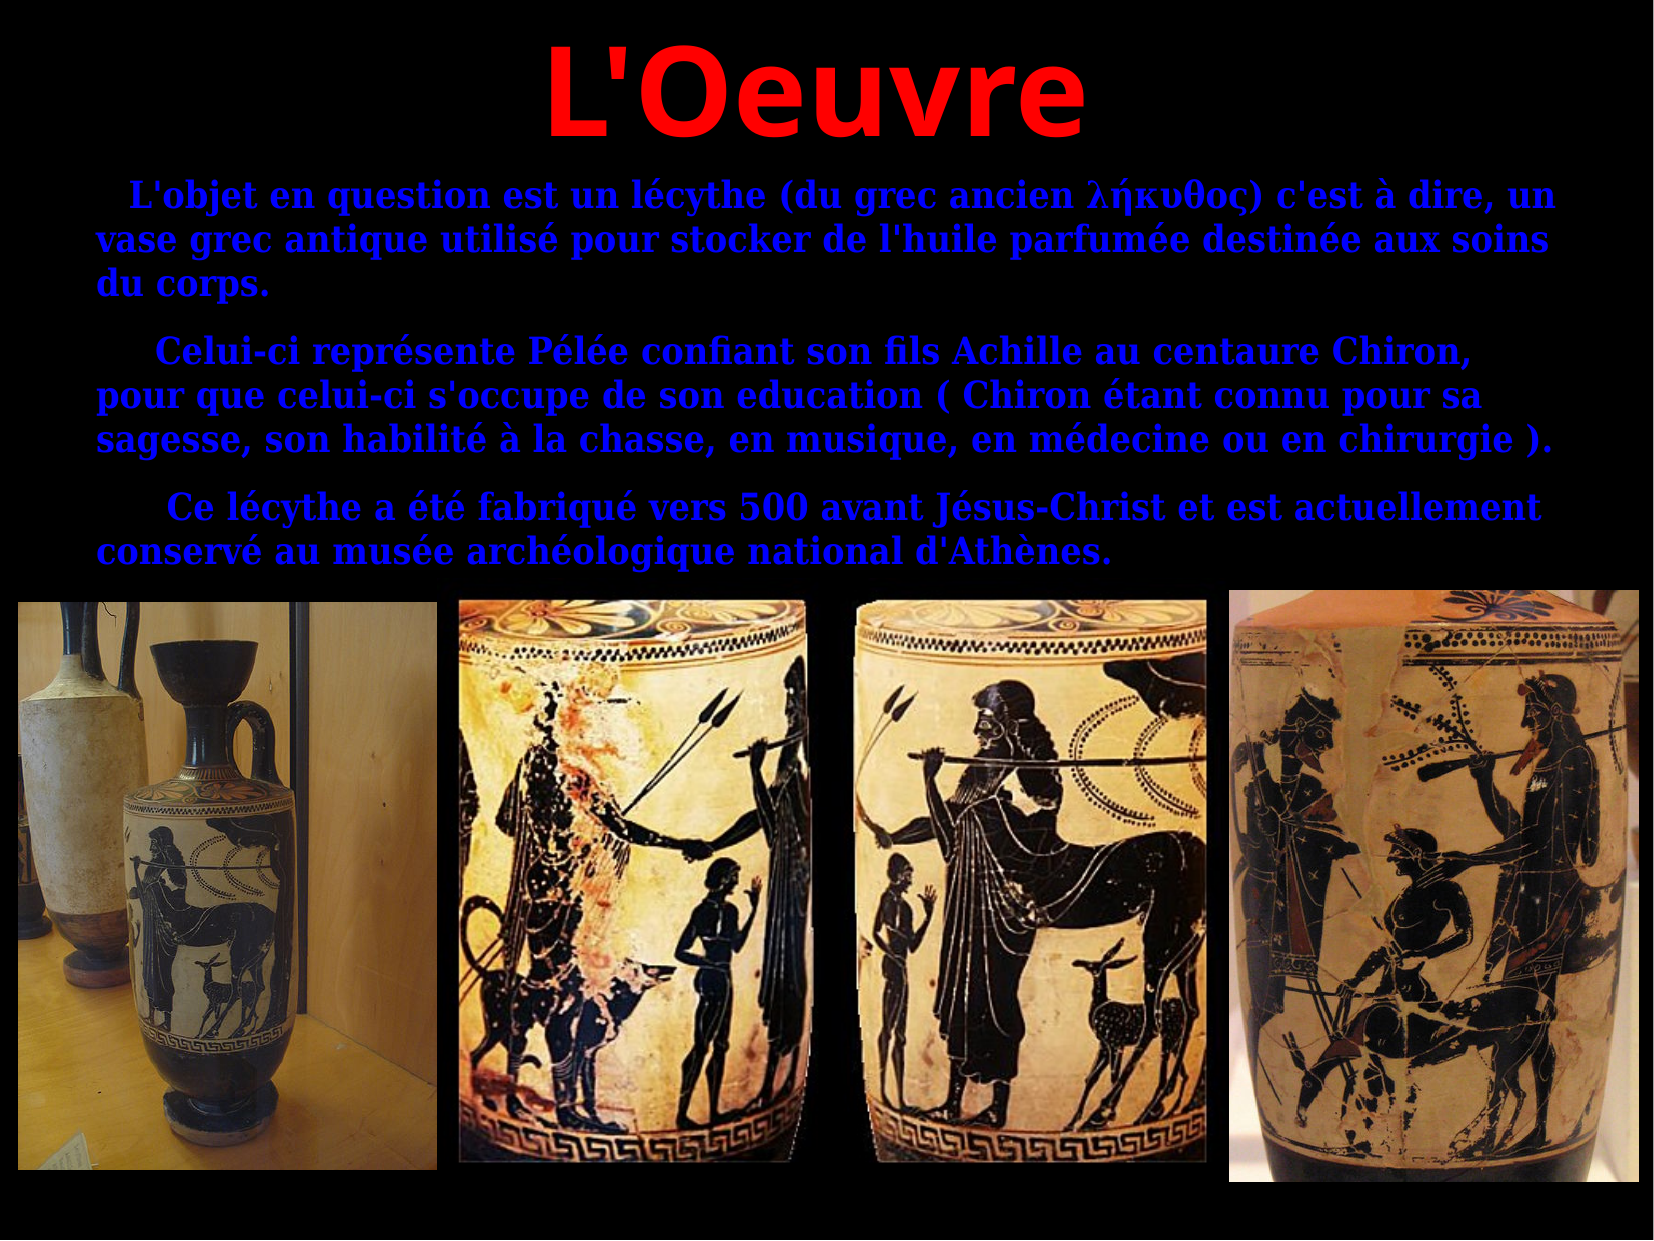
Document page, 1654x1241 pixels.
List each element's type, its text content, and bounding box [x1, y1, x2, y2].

title L'Oeuvre [70, 0, 1560, 173]
list L'objet en question est un lécythe (du grec ancien λήκυθος) c'est à dire, un vase grec antique utilisé pour stocker de l'huile parfumée destinée aux soins du corps. Celui-ci représente Pélée confiant son fils Achille au centaure Chiron, pour que celui-ci s'occupe de son education ( Chiron étant connu pour sa sagesse, son habilité à la chasse, en musique, en médecine ou en chirurgie ). Ce lécythe a été fabriqué vers 500 avant Jésus-Christ et est actuellement conservé au musée archéologique national d'Athènes. [0, 173, 1573, 993]
picture [18, 578, 1639, 1186]
